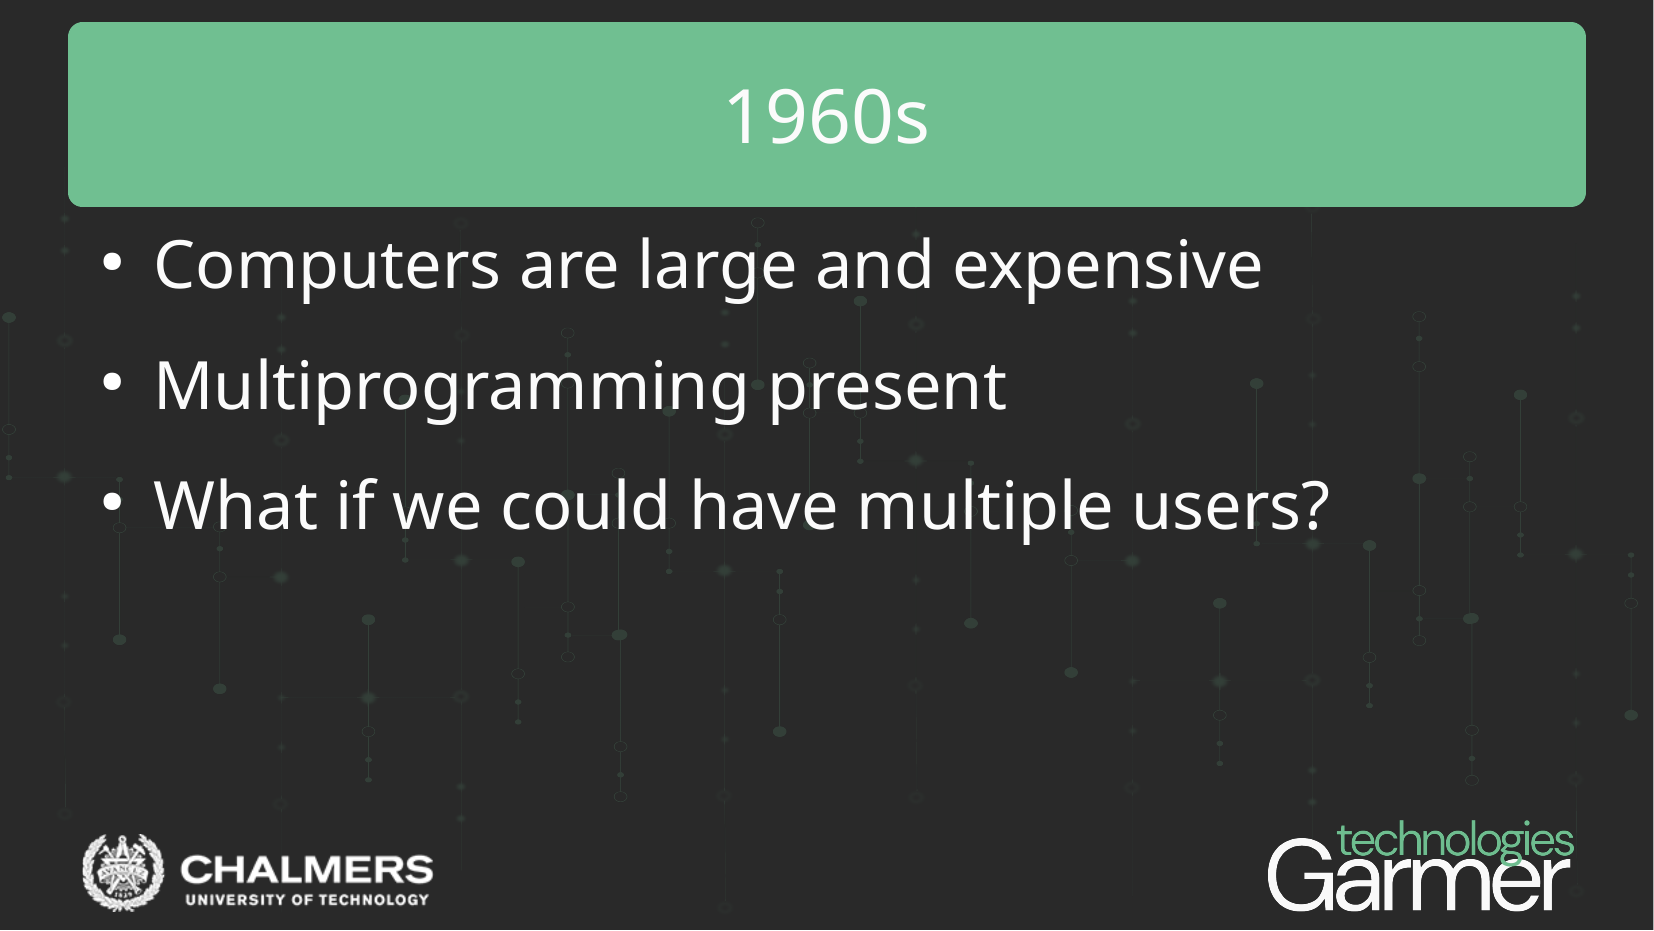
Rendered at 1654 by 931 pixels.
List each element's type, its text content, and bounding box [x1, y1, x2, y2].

picture [82, 834, 443, 912]
list Computers are large and expensive Multiprogramming present What if we could have multiple users? [82, 217, 1571, 758]
picture [1246, 807, 1607, 912]
title 1960s [82, 37, 1571, 193]
